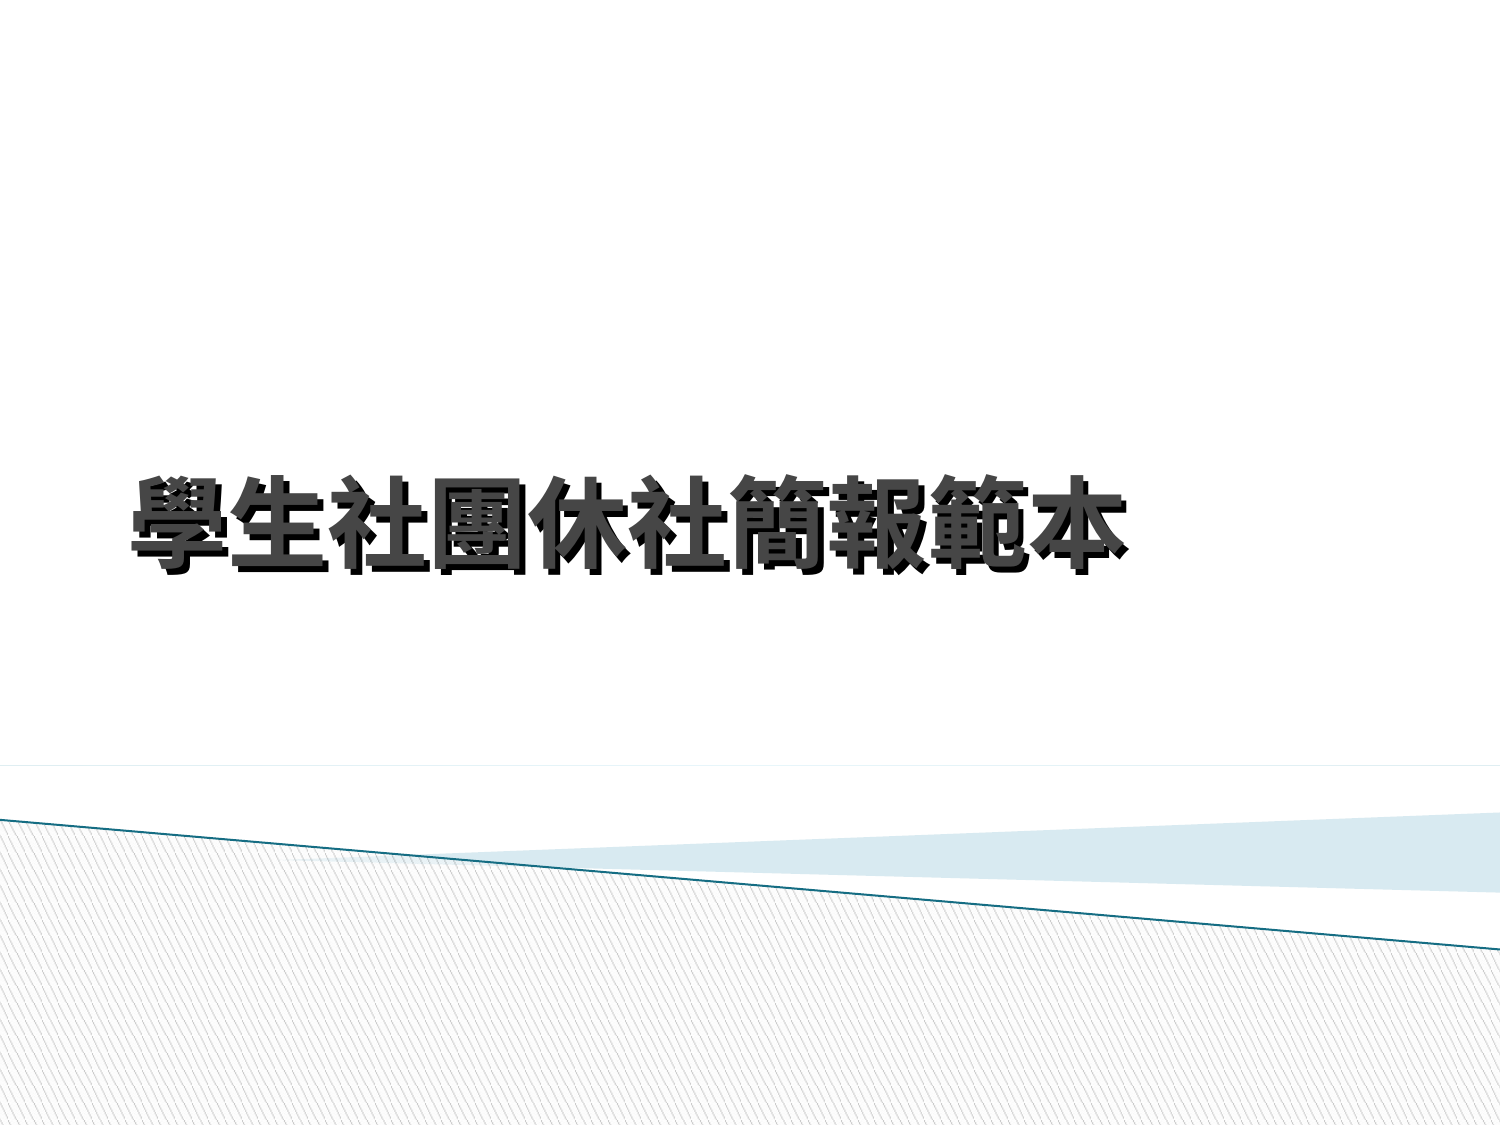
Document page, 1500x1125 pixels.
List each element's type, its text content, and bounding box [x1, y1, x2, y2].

title 學生社團休社簡報範本 [112, 287, 1388, 588]
